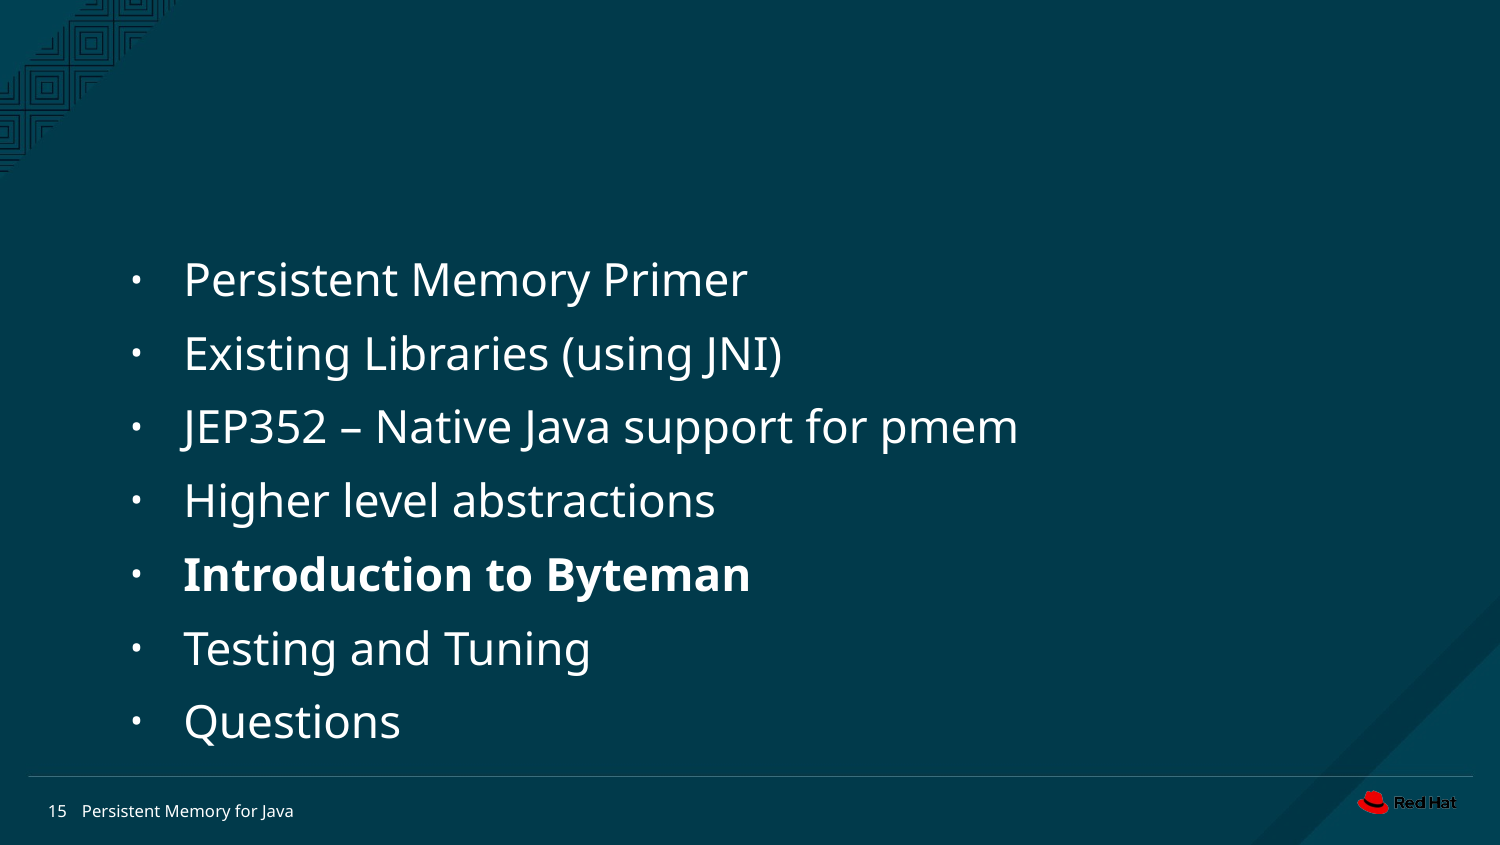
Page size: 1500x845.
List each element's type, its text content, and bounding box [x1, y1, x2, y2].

list Persistent Memory Primer Existing Libraries (using JNI) JEP352 – Native Java support for pmem Higher level abstractions Introduction to Byteman Testing and Tuning Questions [112, 247, 1388, 316]
picture [1395, 797, 1404, 808]
picture [1451, 797, 1455, 808]
picture [1358, 791, 1388, 813]
picture [1406, 800, 1413, 808]
picture [1416, 797, 1425, 808]
picture [99, 38, 103, 49]
picture [1430, 797, 1449, 808]
